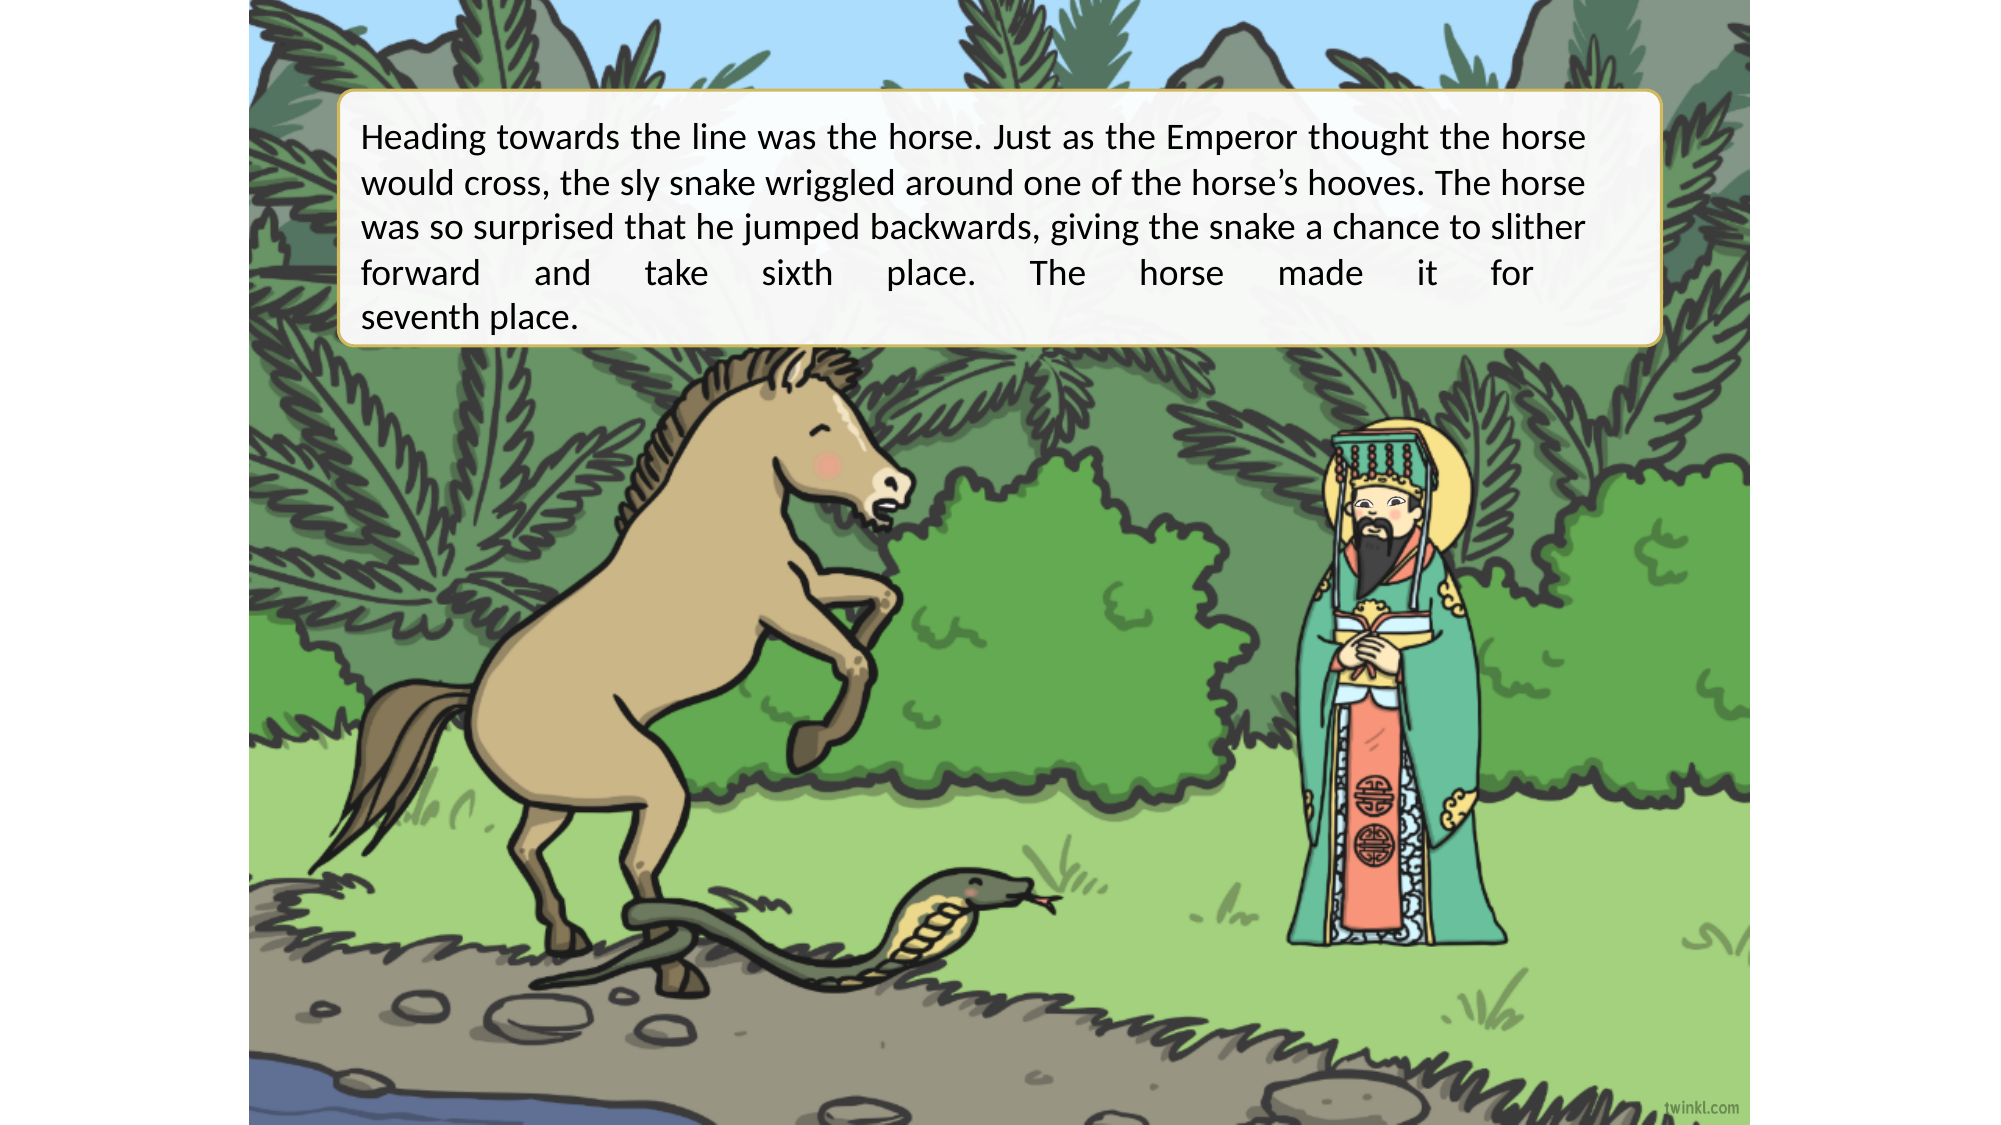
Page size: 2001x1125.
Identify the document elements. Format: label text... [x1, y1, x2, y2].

picture [249, 0, 1750, 1125]
text_box Heading towards the line was the horse. Just as the Emperor thought the horse would cross, the sly snake wriggled around one of the horse’s hooves. The horse was so surprised that he jumped backwards, giving the snake a chance to slither forward and take sixth place. The horse made it for seventh place. [338, 90, 1662, 346]
